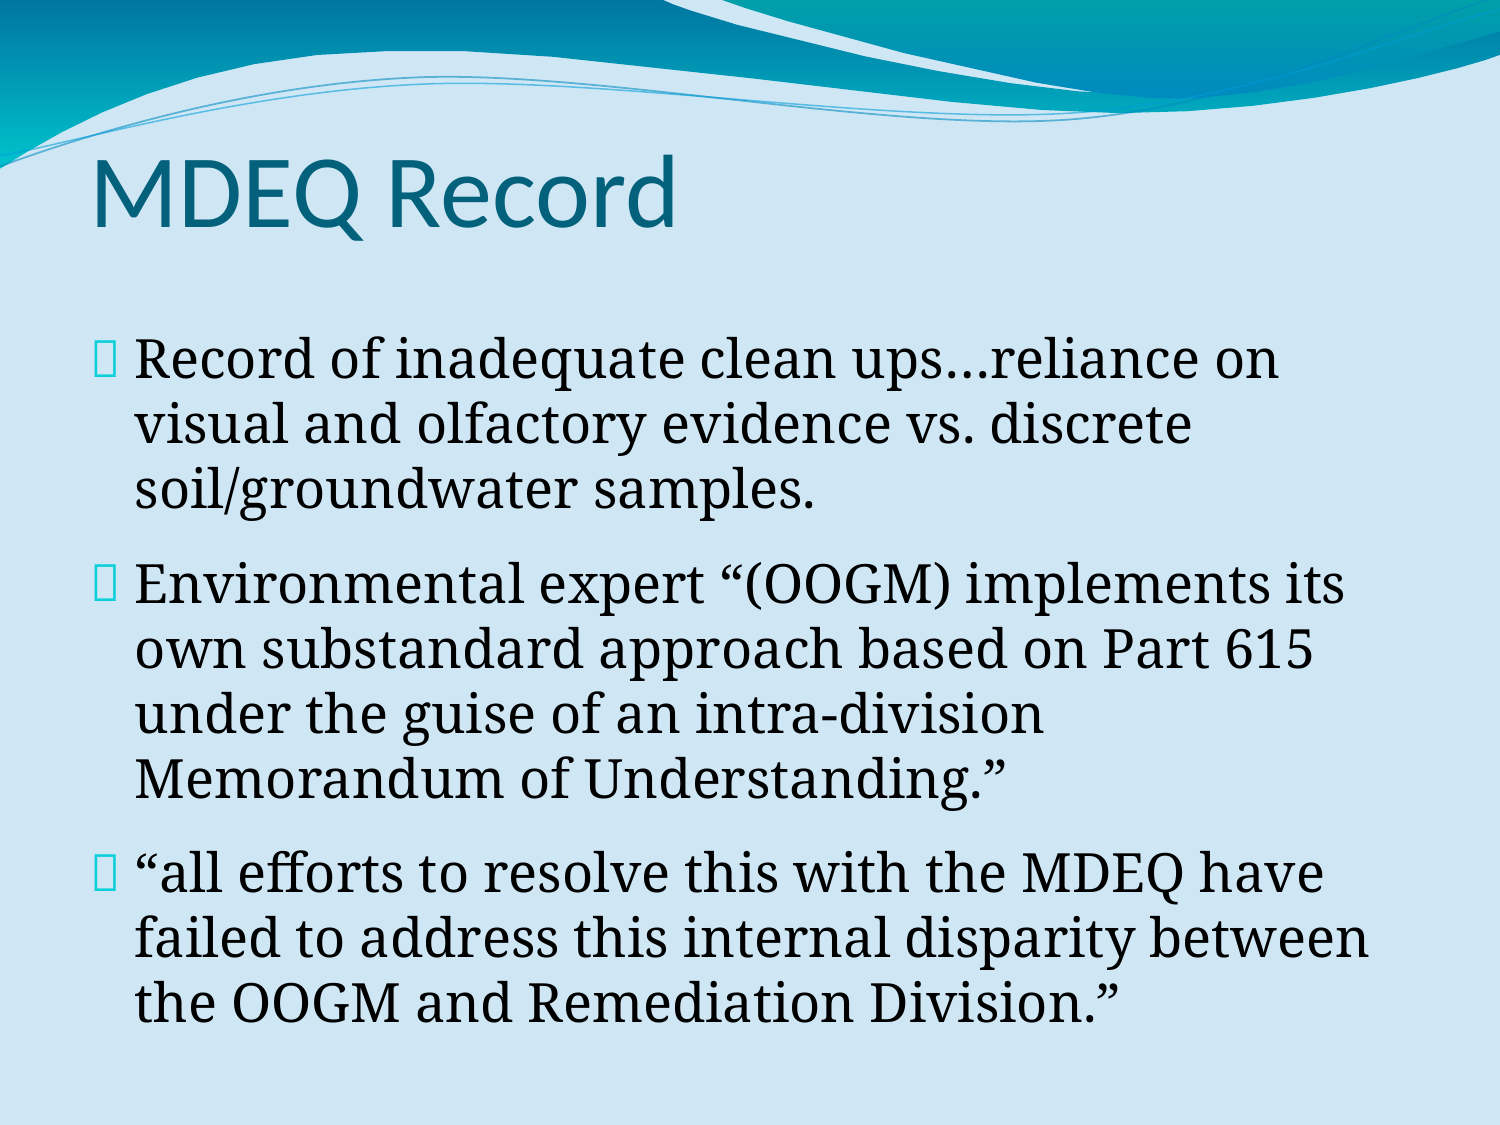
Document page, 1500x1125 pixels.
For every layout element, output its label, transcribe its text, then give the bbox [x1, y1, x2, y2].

list Record of inadequate clean ups…reliance on visual and olfactory evidence vs. discrete soil/groundwater samples. Environmental expert “(OOGM) implements its own substandard approach based on Part 615 under the guise of an intra-division Memorandum of Understanding.” “all efforts to resolve this with the MDEQ have failed to address this internal disparity between the OOGM and Remediation Division.” [75, 317, 1425, 1038]
title MDEQ Record [75, 115, 1425, 303]
